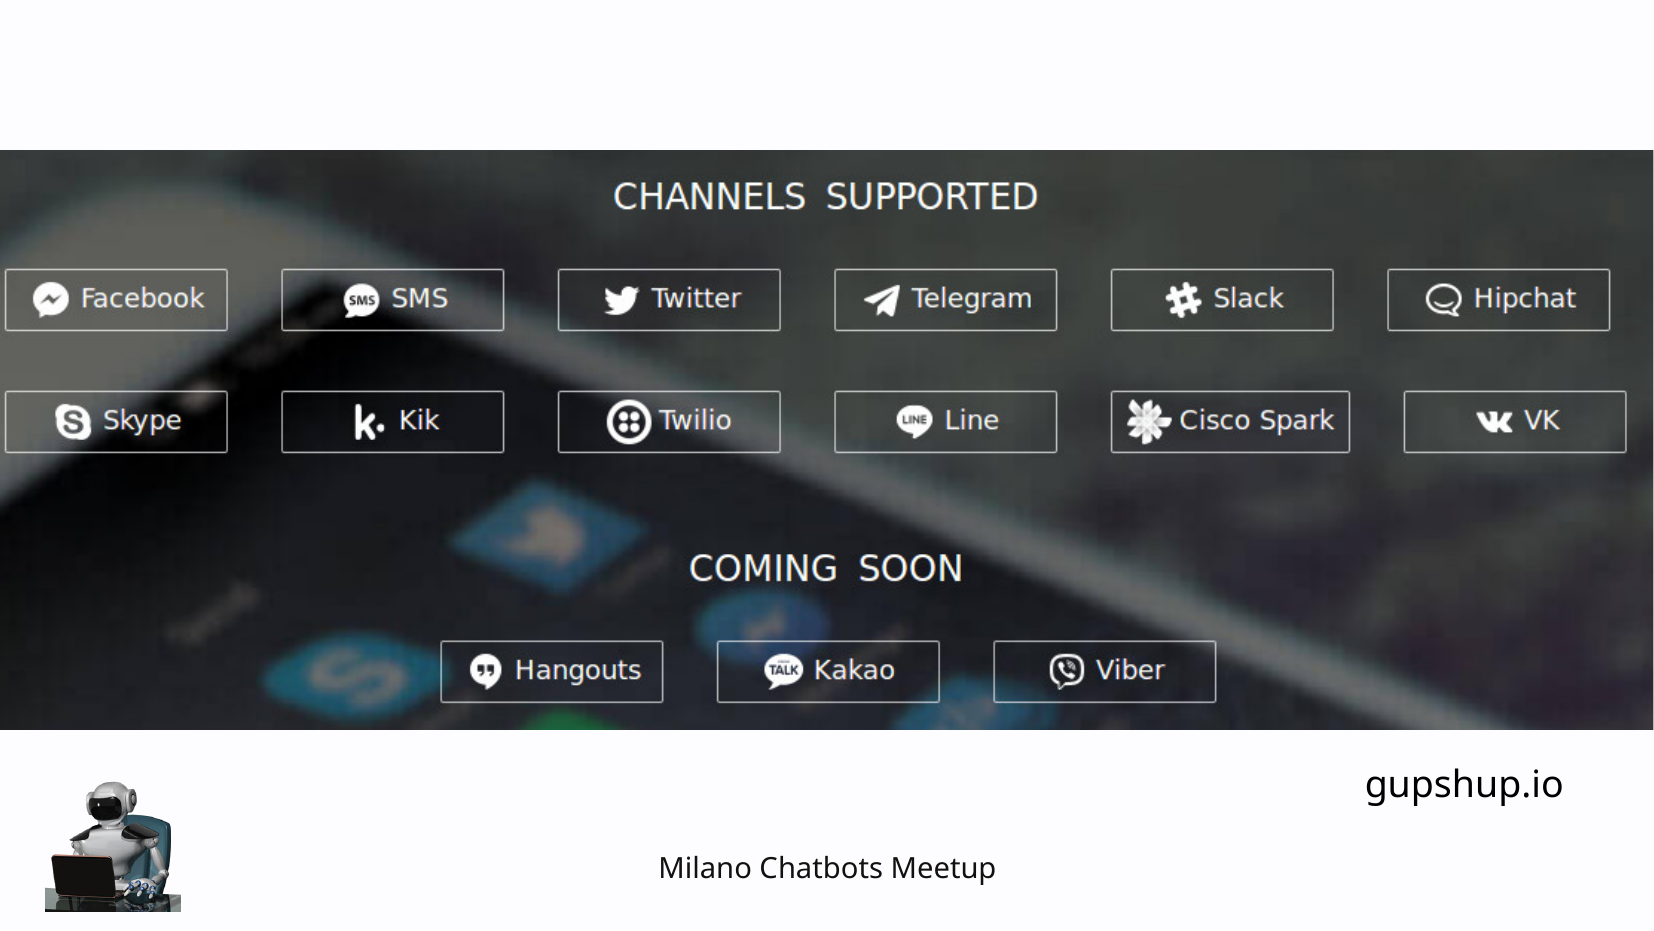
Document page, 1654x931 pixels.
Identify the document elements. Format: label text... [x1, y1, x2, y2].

picture [0, 150, 1654, 730]
text_box gupshup.io [1350, 750, 1636, 803]
picture [45, 777, 181, 912]
